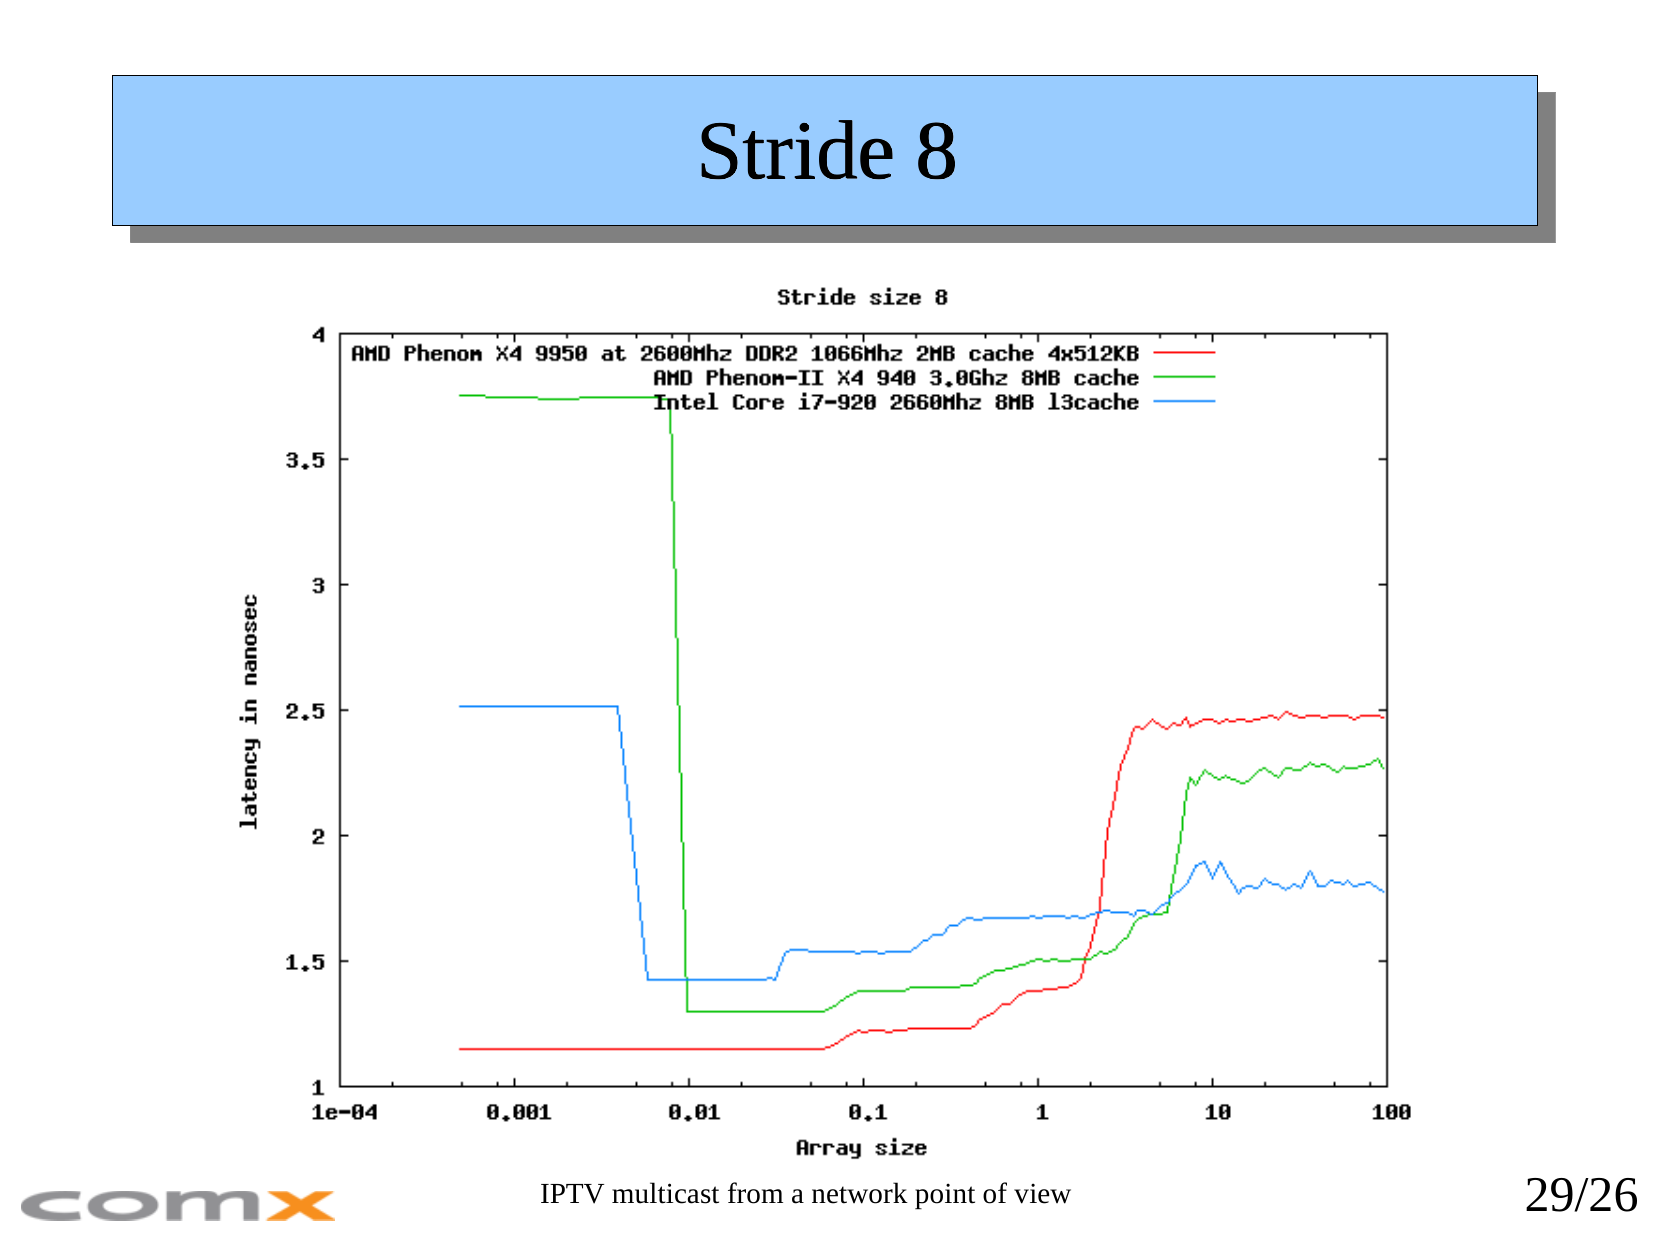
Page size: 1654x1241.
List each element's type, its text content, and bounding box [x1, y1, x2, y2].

picture [225, 262, 1426, 1162]
title Stride 8 [116, 75, 1538, 226]
picture [21, 1191, 335, 1221]
